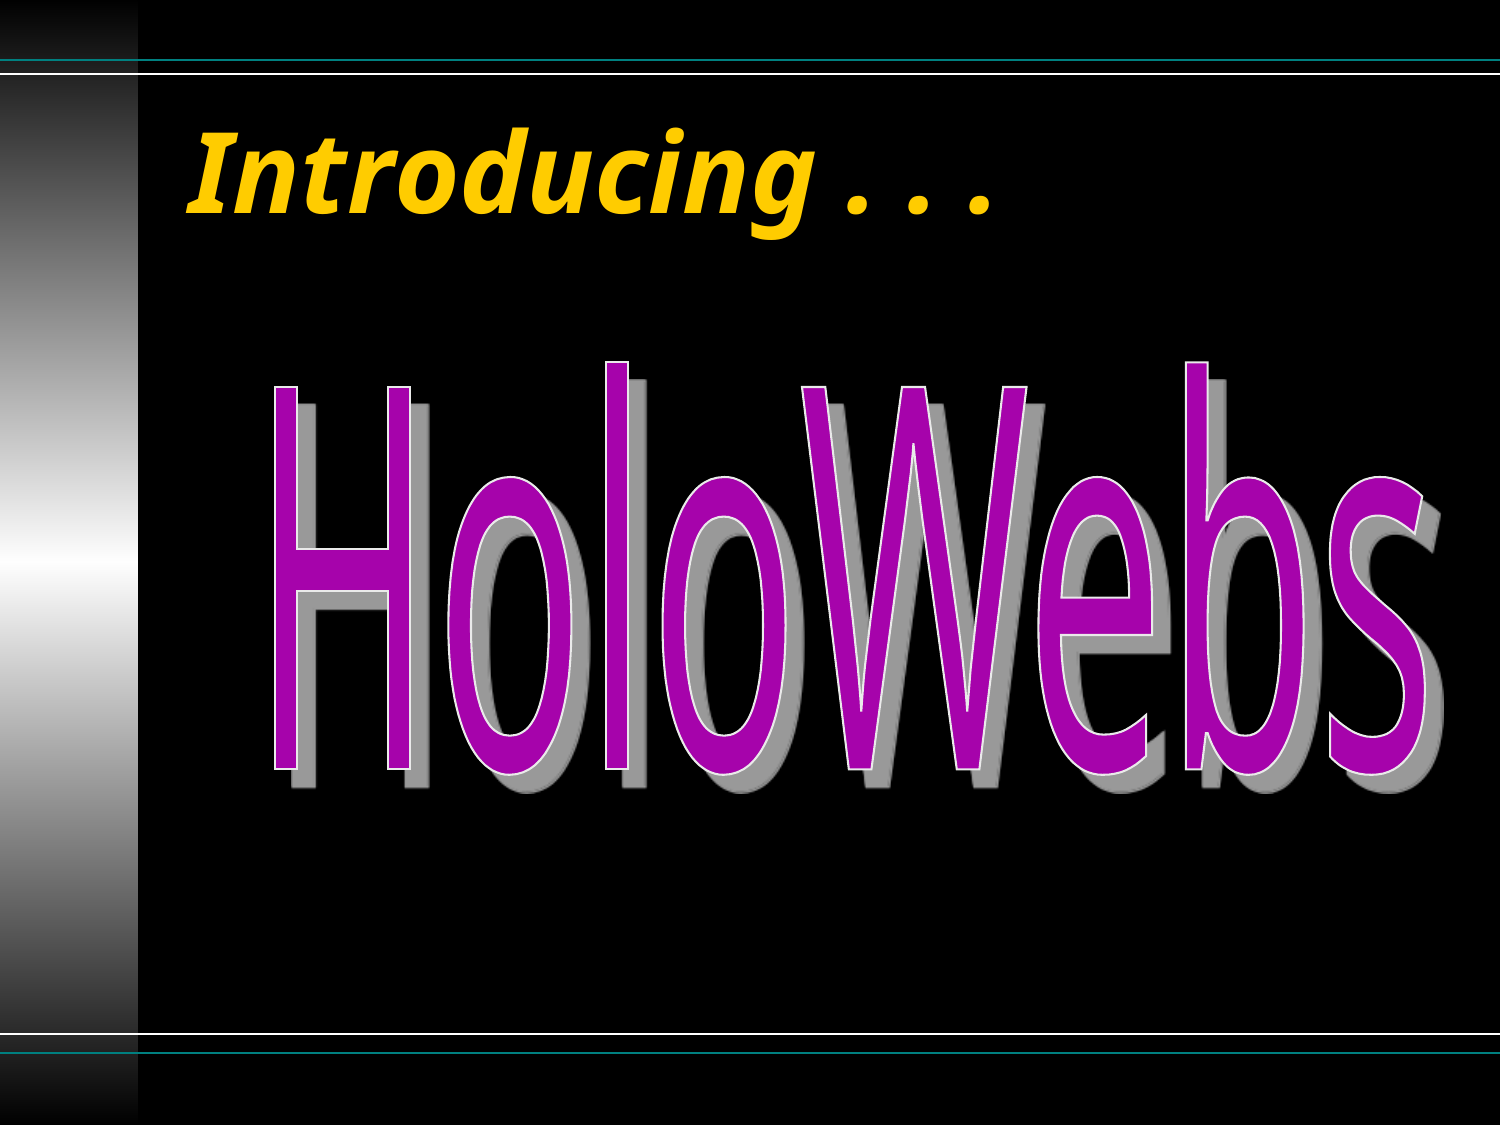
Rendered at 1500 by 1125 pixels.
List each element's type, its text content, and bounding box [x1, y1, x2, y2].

text_box HoloWebs [1038, 476, 1153, 775]
text_box HoloWebs [448, 476, 572, 775]
text_box HoloWebs [1185, 362, 1304, 775]
text_box HoloWebs [1329, 476, 1425, 775]
title Introducing . . . [174, 74, 1450, 263]
text_box HoloWebs [801, 386, 1027, 770]
text_box HoloWebs [662, 476, 786, 775]
text_box HoloWebs [605, 362, 628, 770]
text_box HoloWebs [274, 386, 411, 770]
